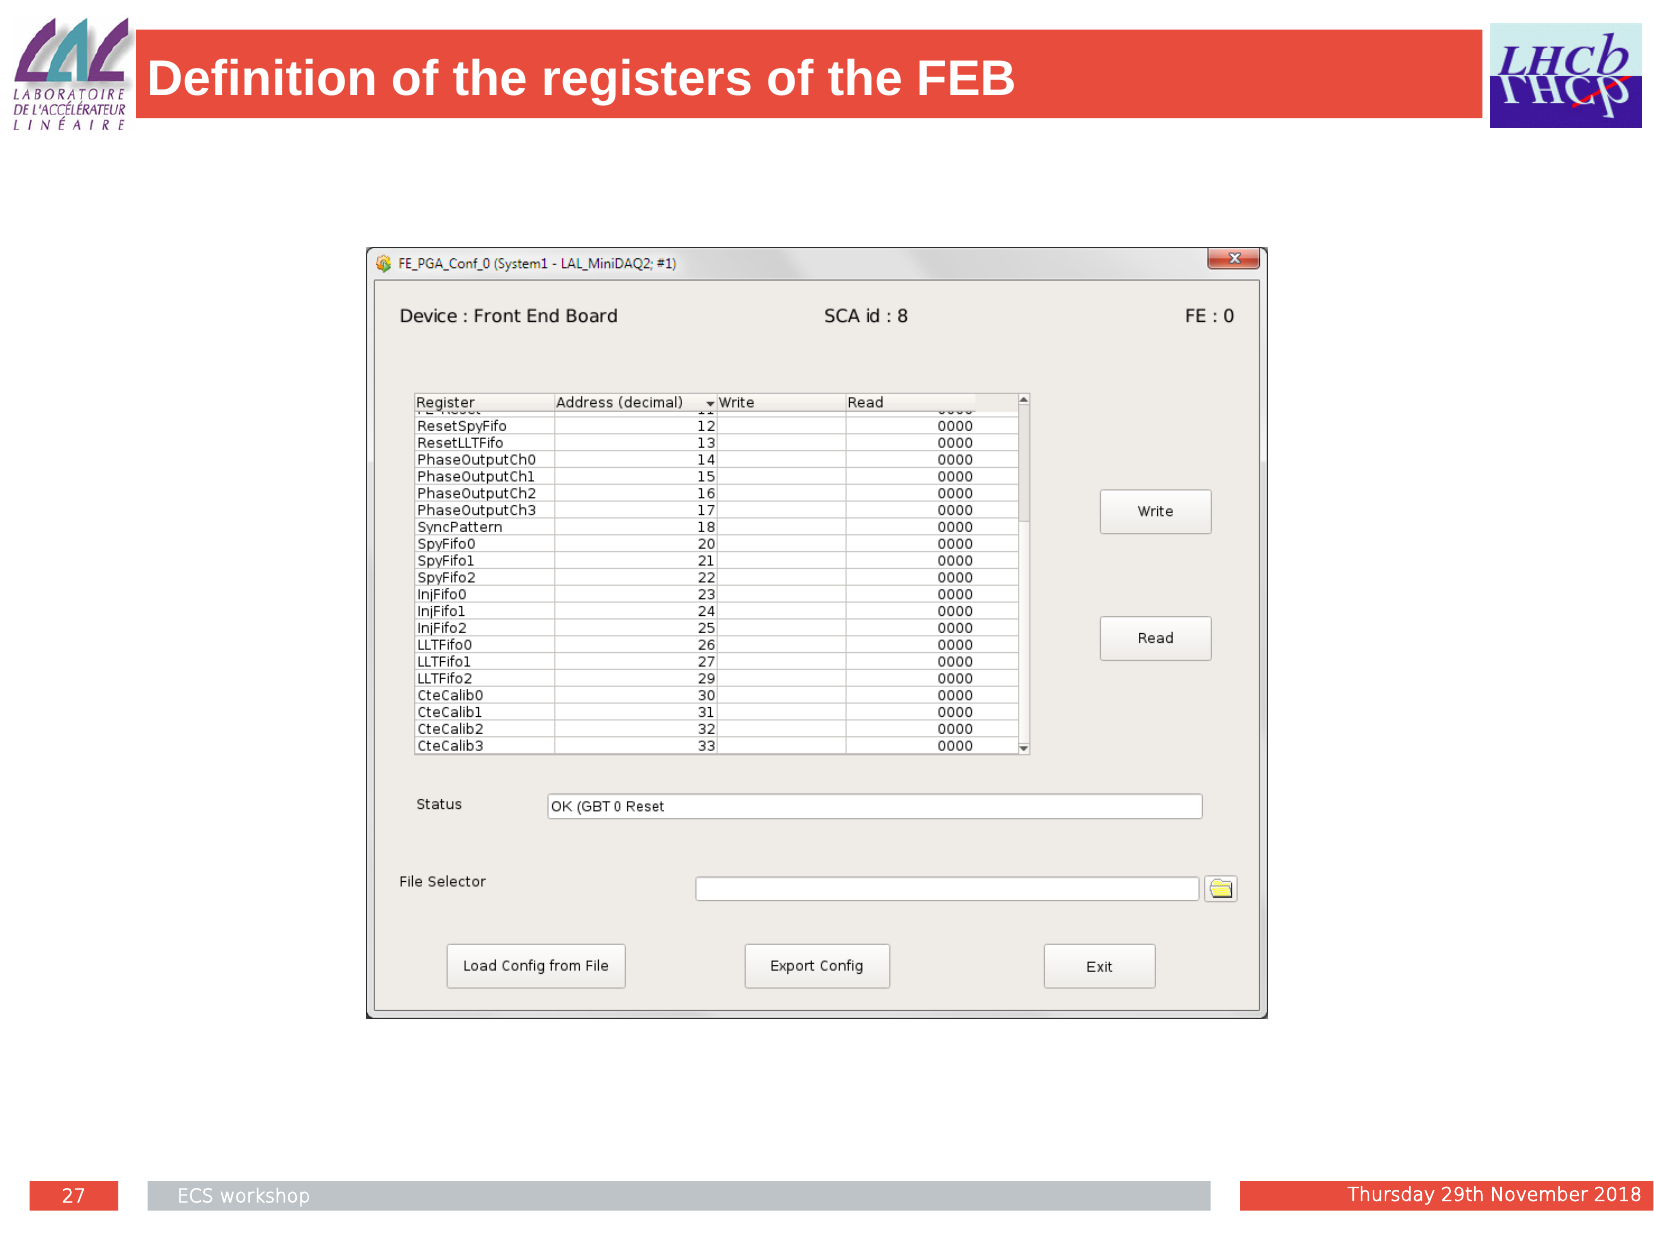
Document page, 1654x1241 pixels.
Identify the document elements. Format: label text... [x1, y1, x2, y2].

title Definition of the registers of the FEB [146, 29, 1482, 107]
picture [1490, 23, 1642, 128]
picture [366, 247, 1268, 1019]
picture [12, 15, 136, 130]
